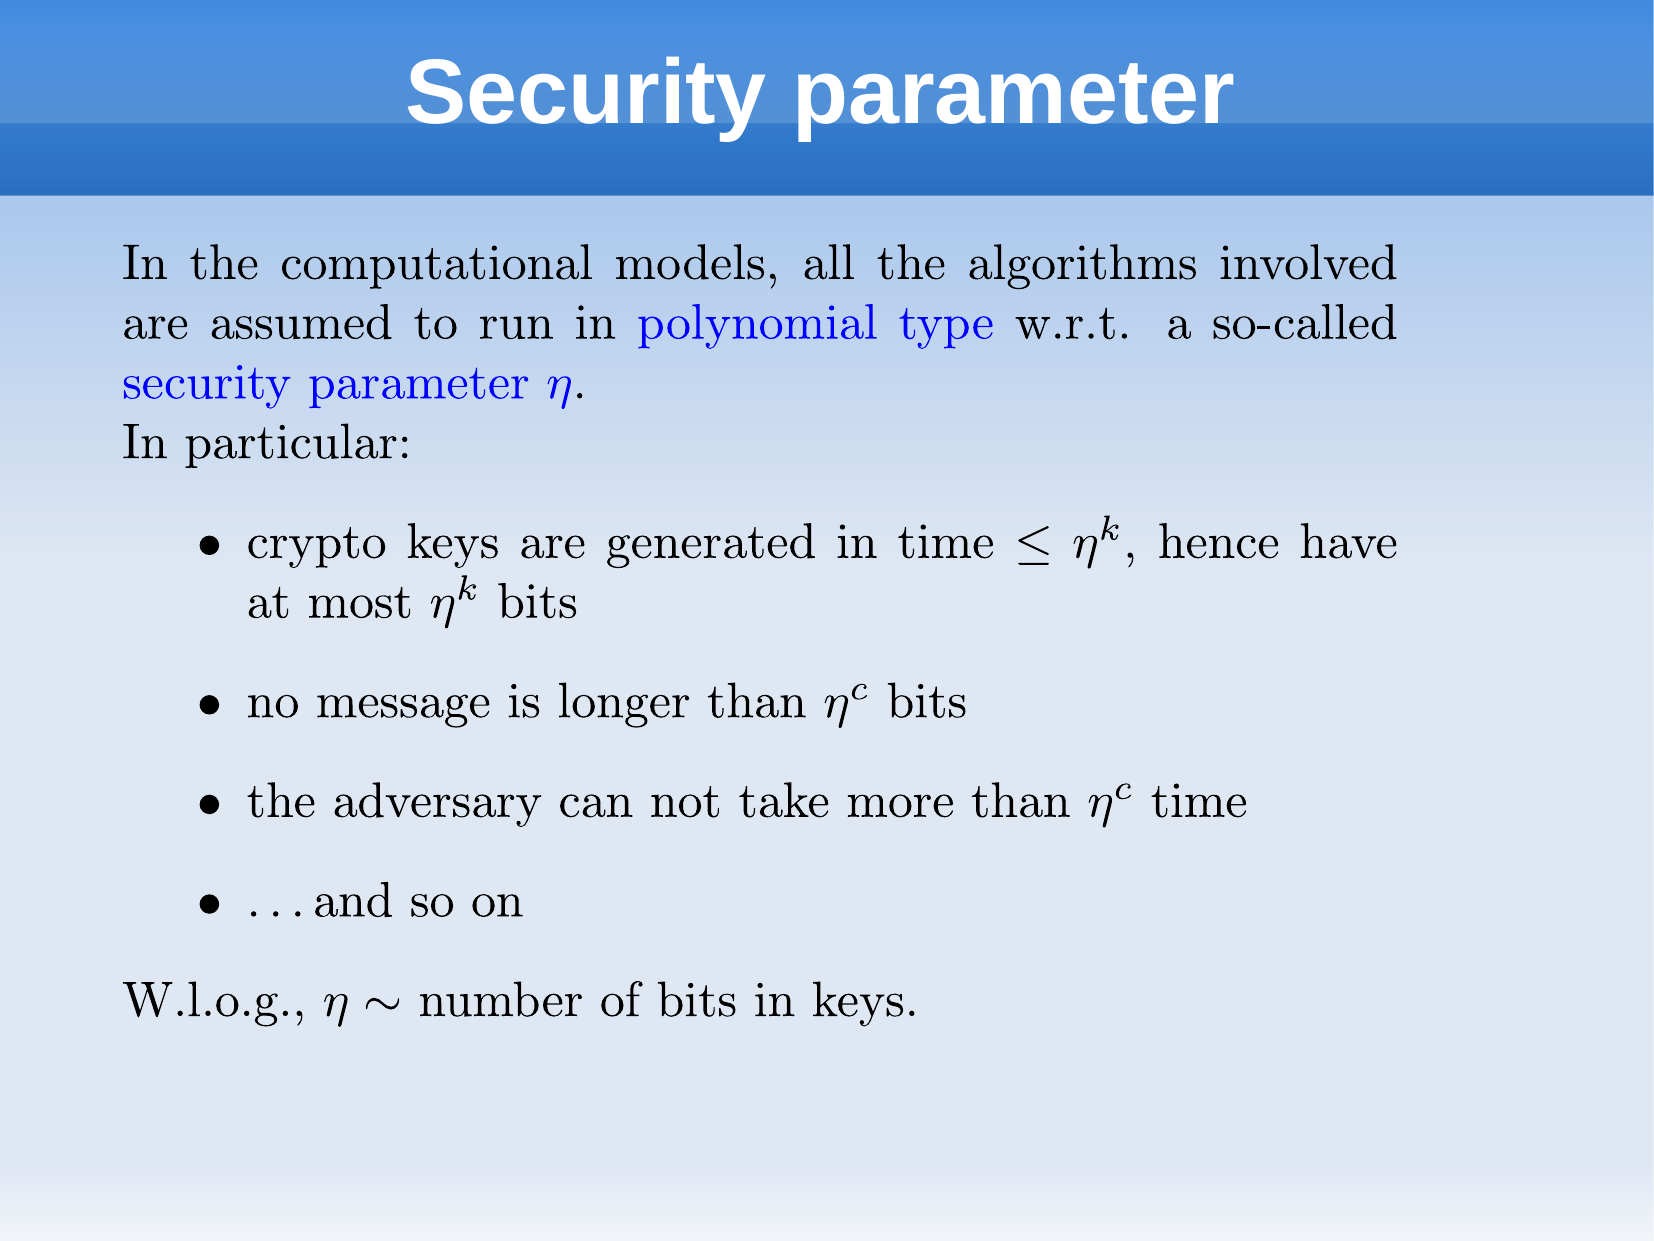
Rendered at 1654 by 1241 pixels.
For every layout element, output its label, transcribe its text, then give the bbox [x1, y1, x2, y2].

text_box [122, 244, 1398, 1027]
picture [0, 0, 1654, 1241]
title Security parameter [76, 0, 1565, 188]
